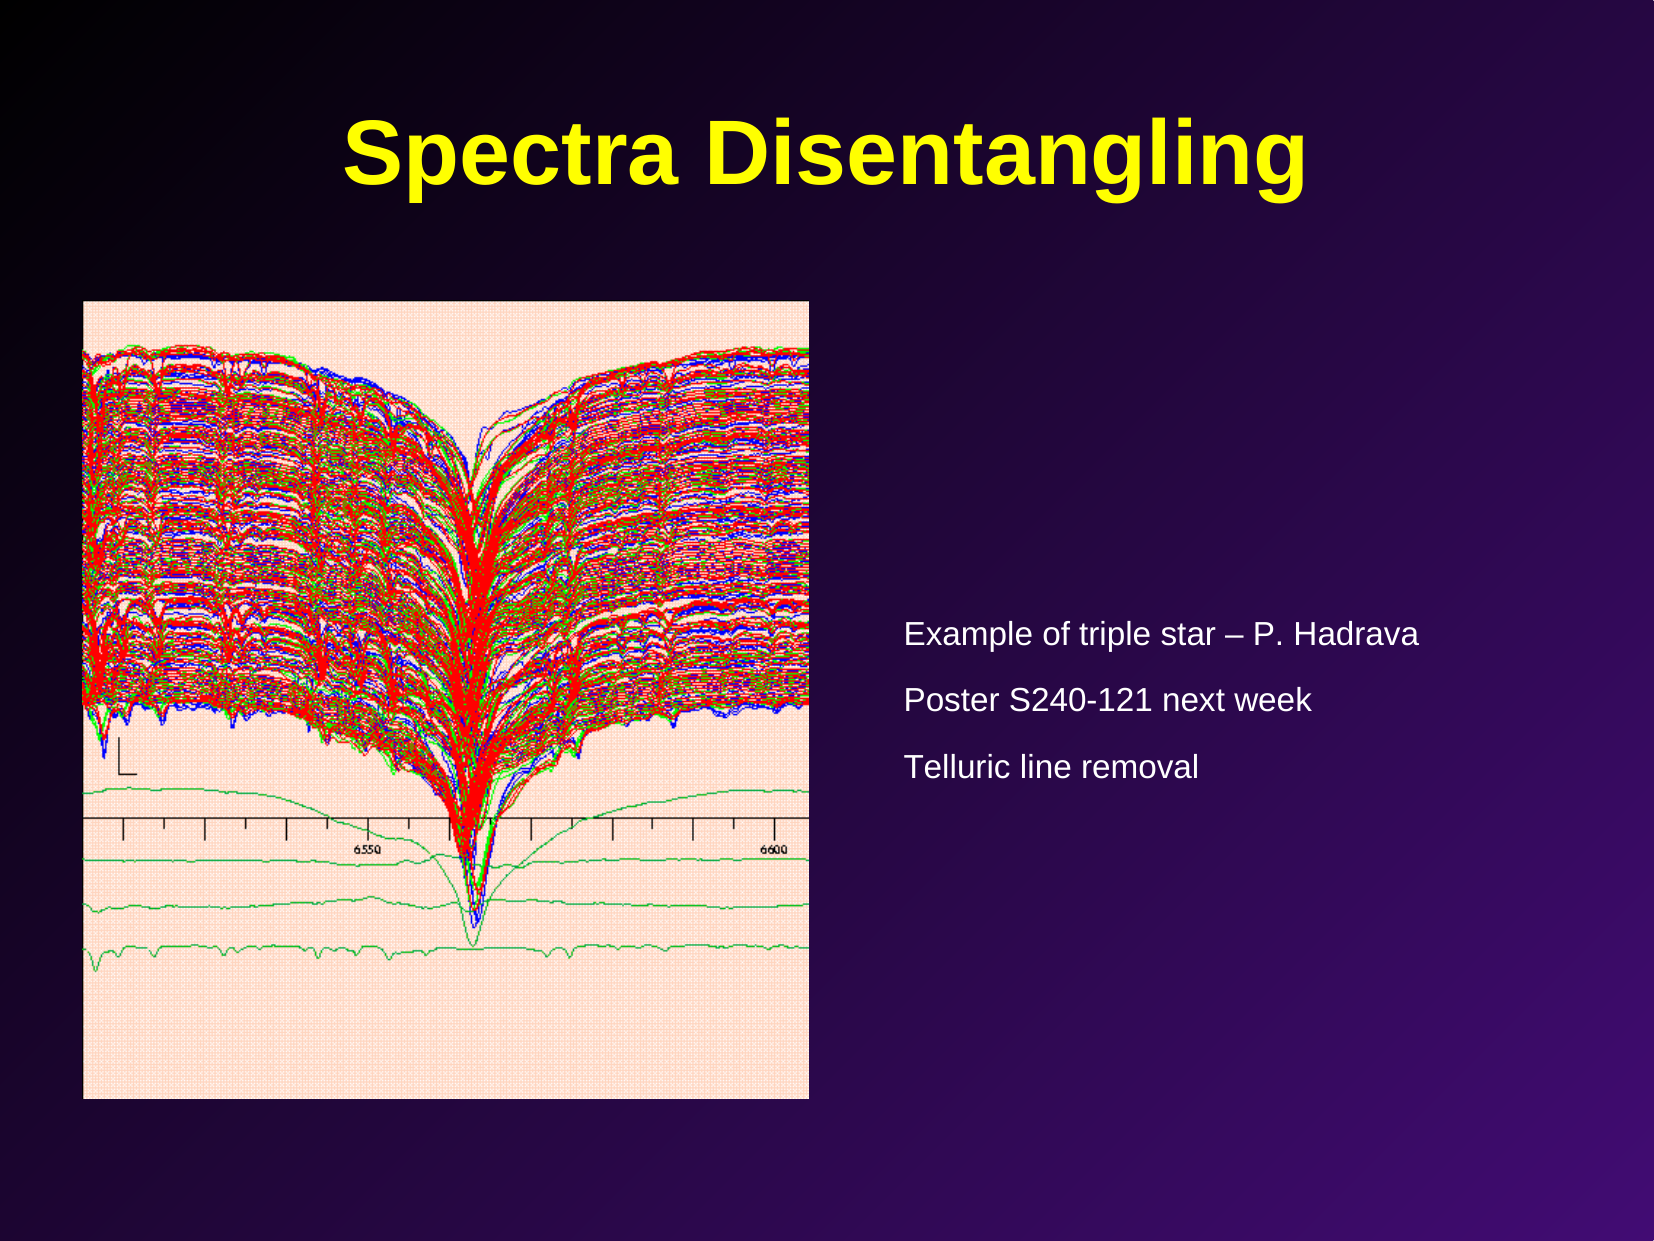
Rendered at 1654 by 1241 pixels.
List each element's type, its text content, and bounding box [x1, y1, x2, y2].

list Example of triple star – P. Hadrava Poster S240-121 next week Telluric line removal [885, 615, 1612, 786]
picture [82, 300, 809, 1099]
title Spectra Disentangling [82, 49, 1571, 257]
